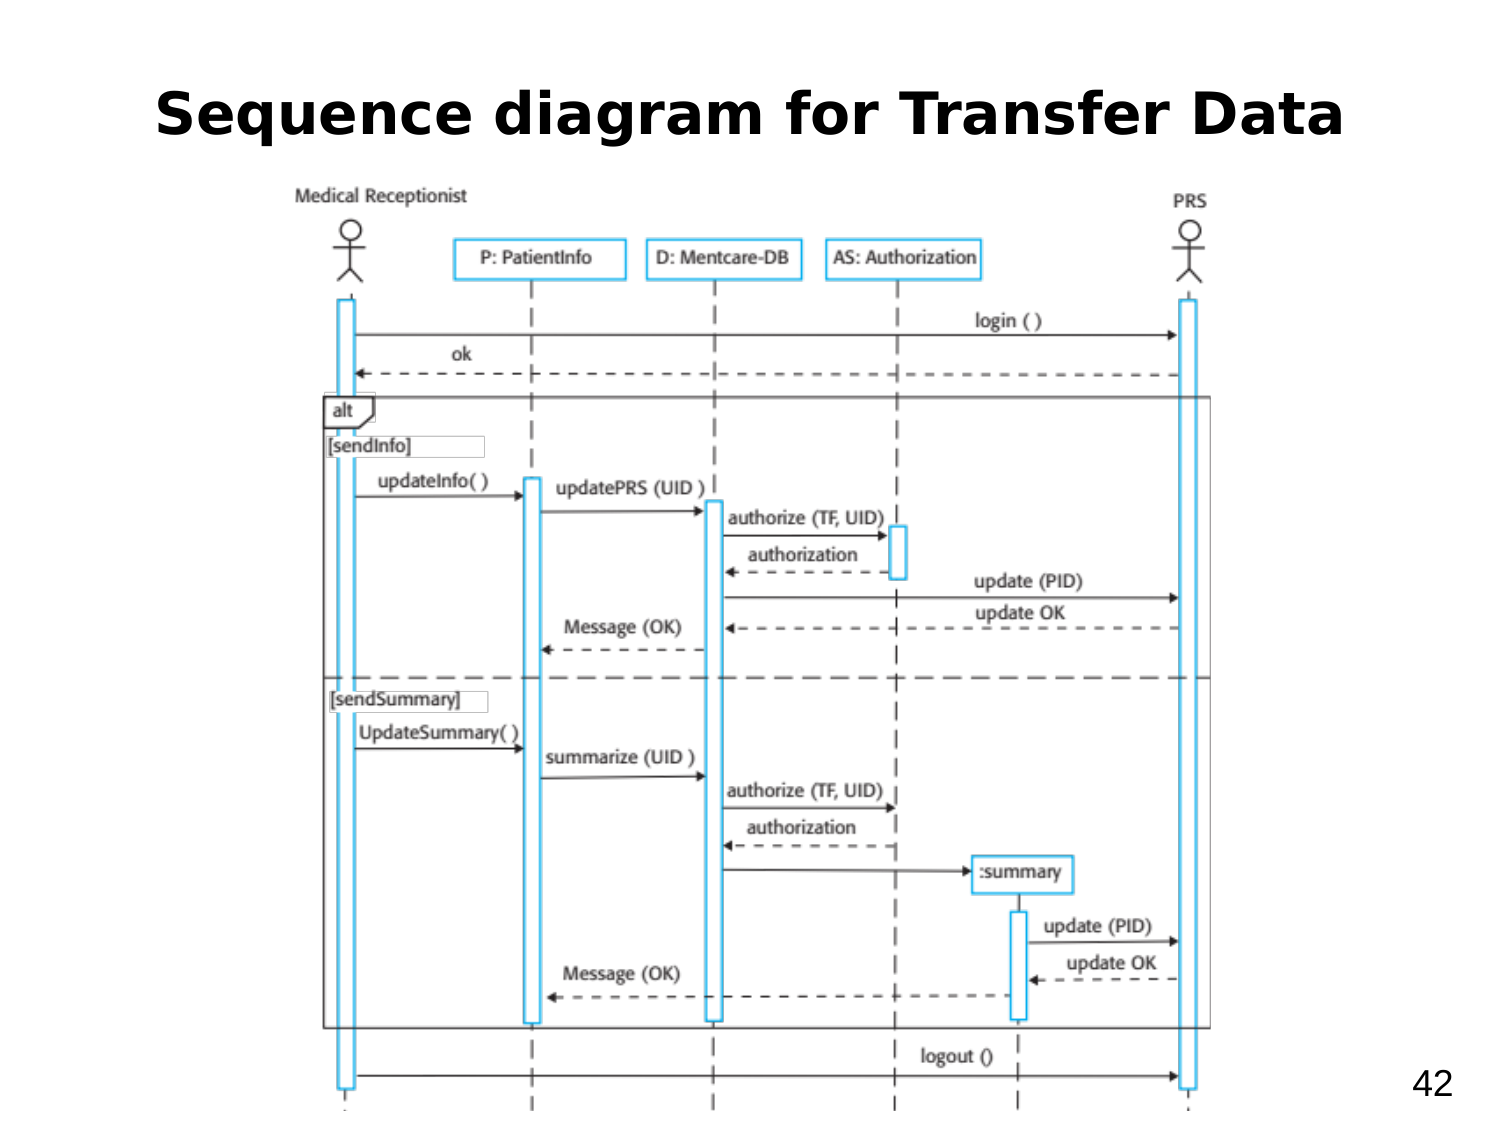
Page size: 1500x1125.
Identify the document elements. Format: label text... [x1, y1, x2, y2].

title Sequence diagram for Transfer Data [75, 44, 1425, 177]
picture [295, 185, 1211, 1111]
